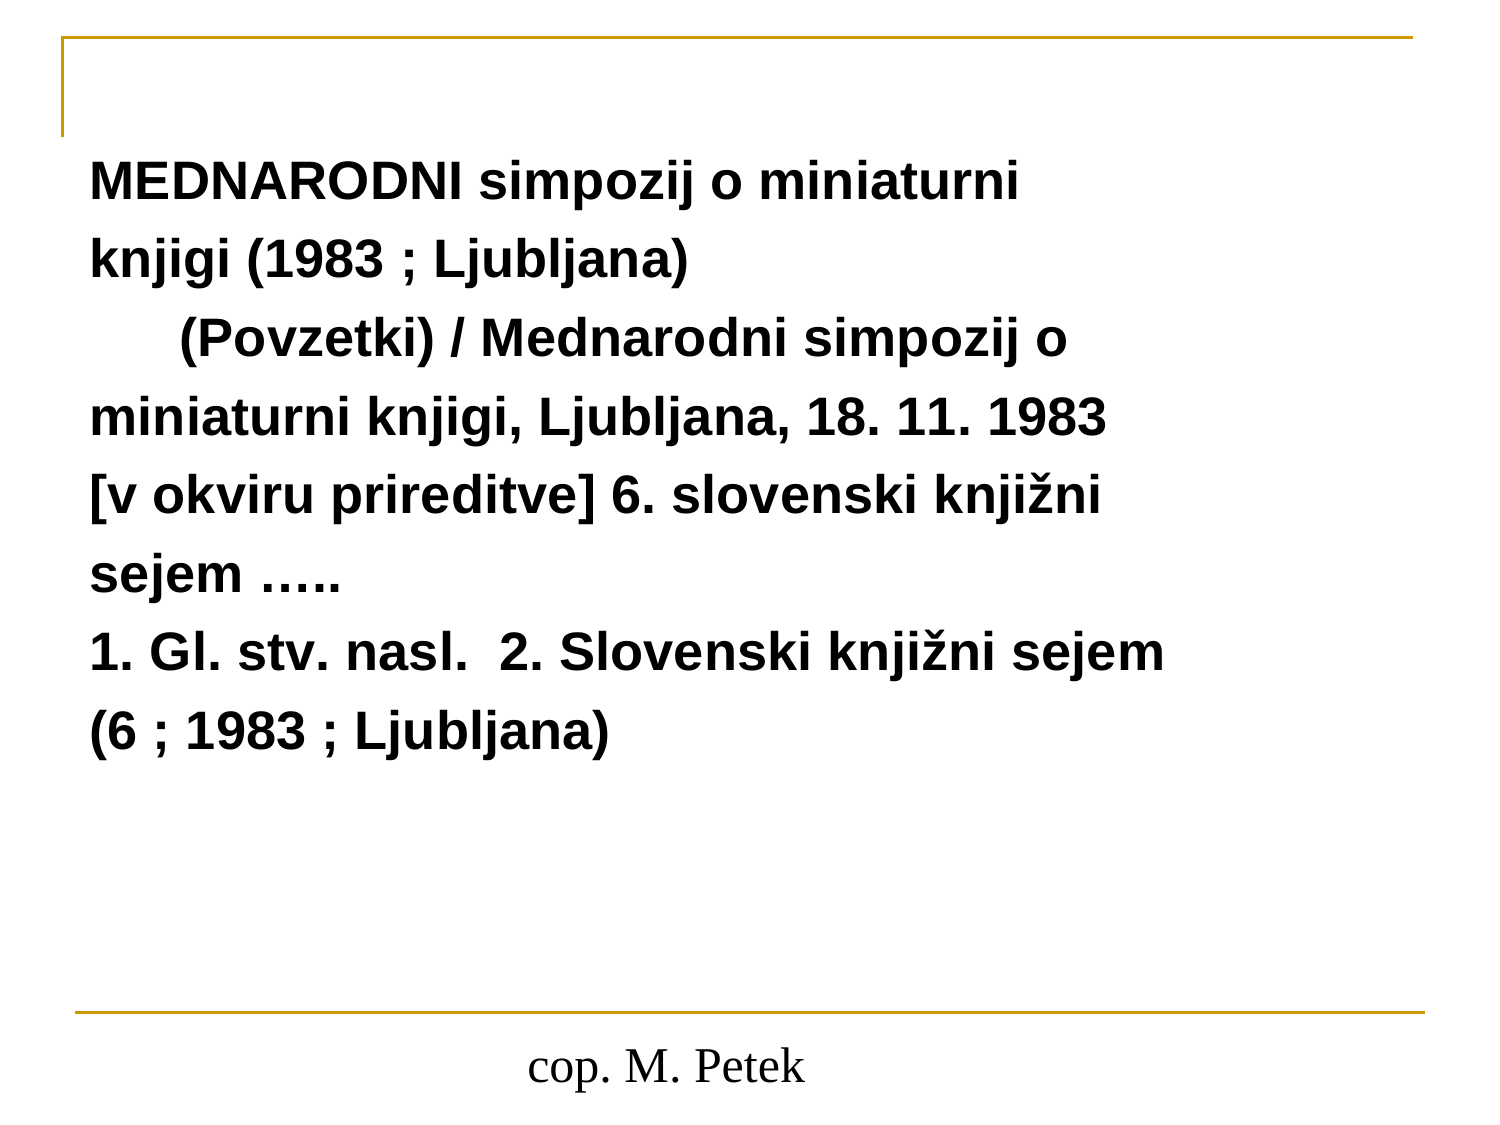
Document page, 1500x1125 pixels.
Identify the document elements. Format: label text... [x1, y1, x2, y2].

list MEDNARODNI simpozij o miniaturni knjigi (1983 ; Ljubljana) (Povzetki) / Mednarodni simpozij o miniaturni knjigi, Ljubljana, 18. 11. 1983 [v okviru prireditve] 6. slovenski knjižni sejem ….. 1. Gl. stv. nasl. 2. Slovenski knjižni sejem (6 ; 1983 ; Ljubljana) [75, 137, 1426, 1006]
